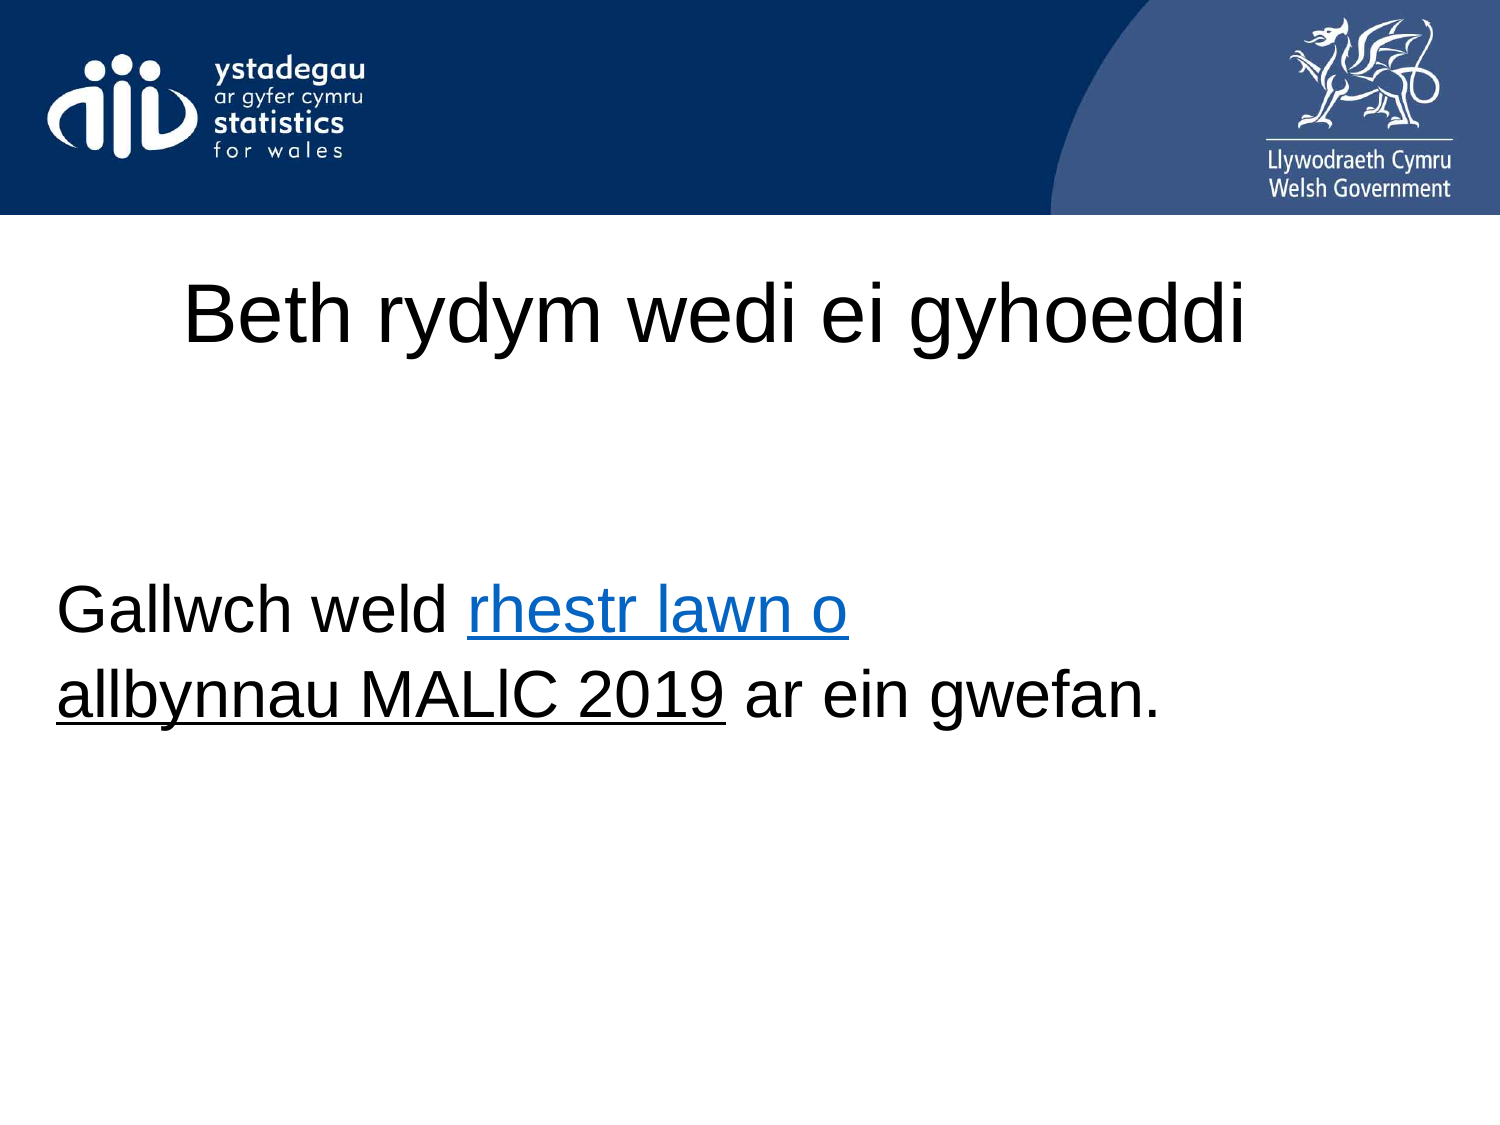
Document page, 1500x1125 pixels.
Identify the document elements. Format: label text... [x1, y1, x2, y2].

text_box Gallwch weld rhestr lawn o allbynnau MALlC 2019 ar ein gwefan. [41, 456, 1468, 739]
picture [0, 0, 1500, 215]
text_box Beth rydym wedi ei gyhoeddi [111, 236, 1342, 366]
